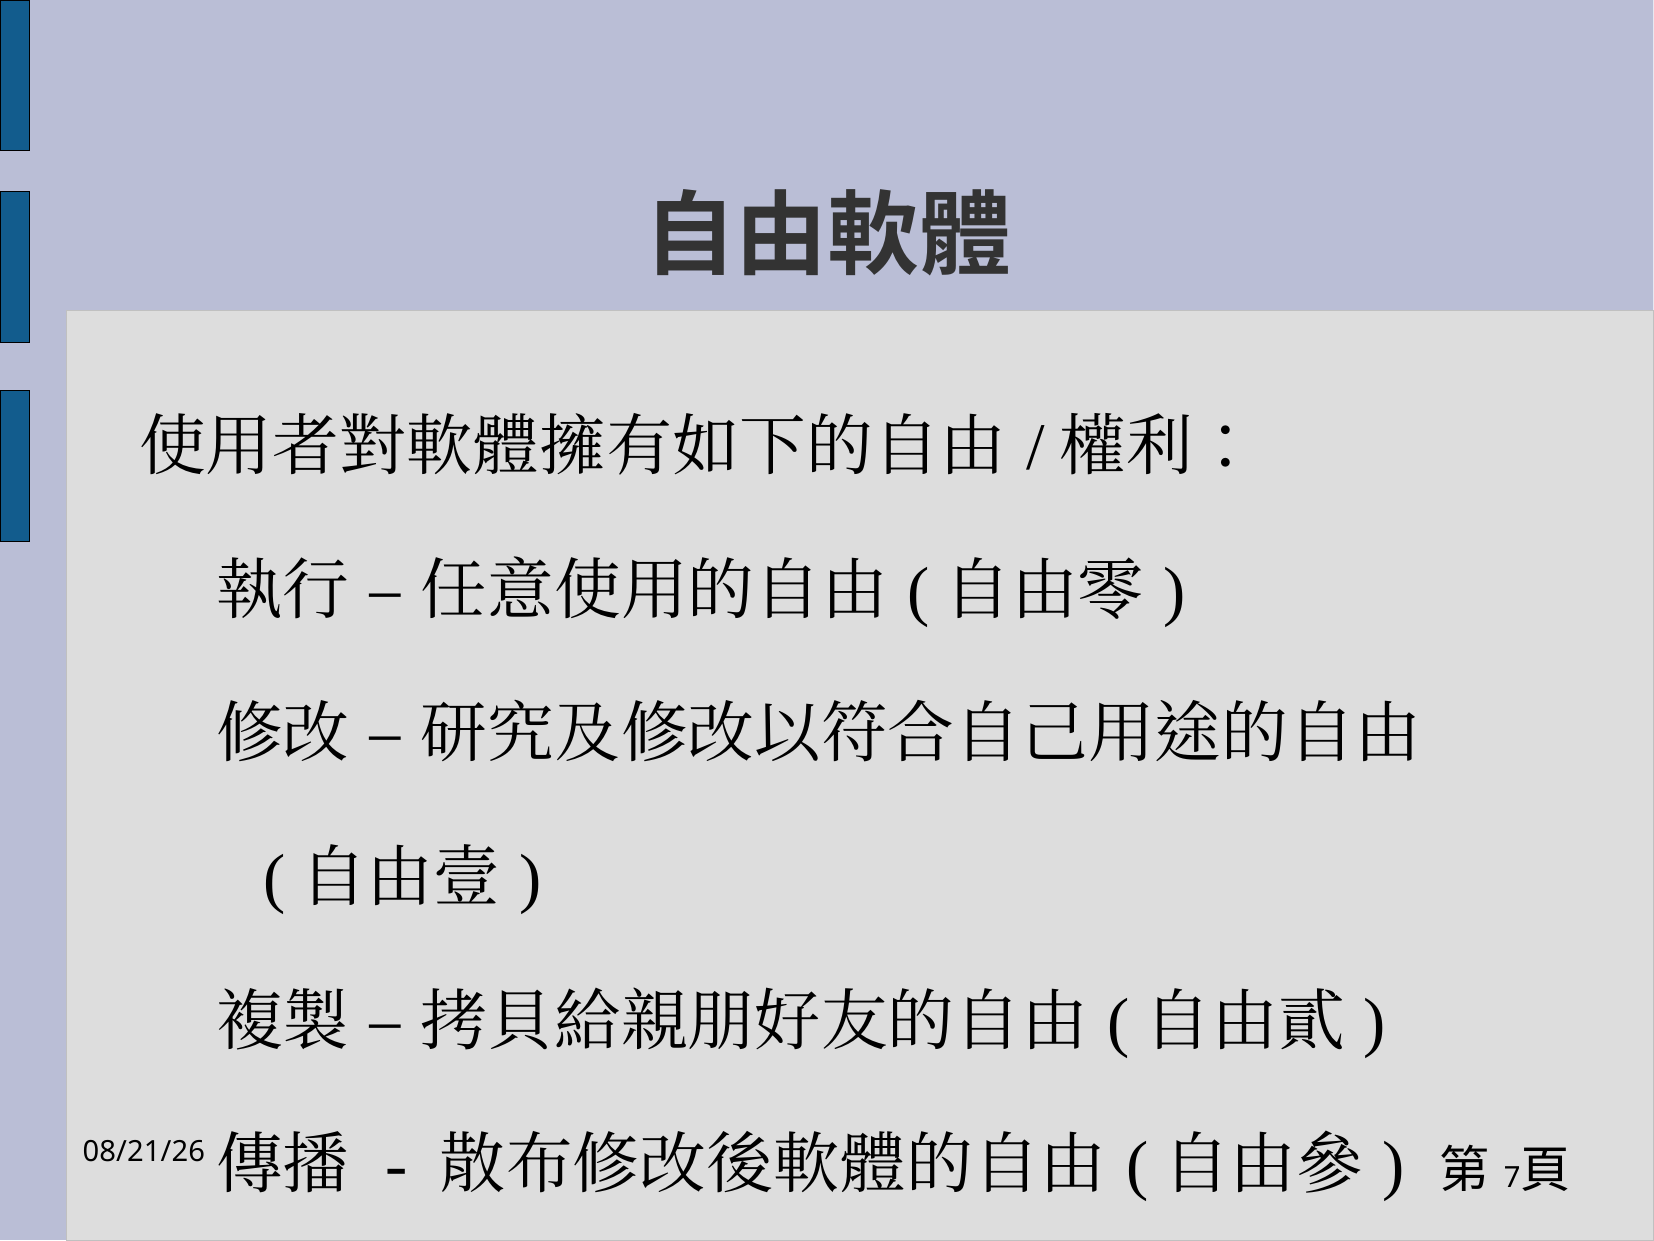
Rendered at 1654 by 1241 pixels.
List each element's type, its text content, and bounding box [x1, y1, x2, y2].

list 使用者對軟體擁有如下的自由/權利： 執行 – 任意使用的自由(自由零) 修改 – 研究及修改以符合自己用途的自由(自由壹) 複製 – 拷貝給親朋好友的自由(自由貳) 傳播 - 散布修改後軟體的自由(自由參) [121, 344, 1534, 1112]
title 自由軟體 [121, 91, 1534, 299]
